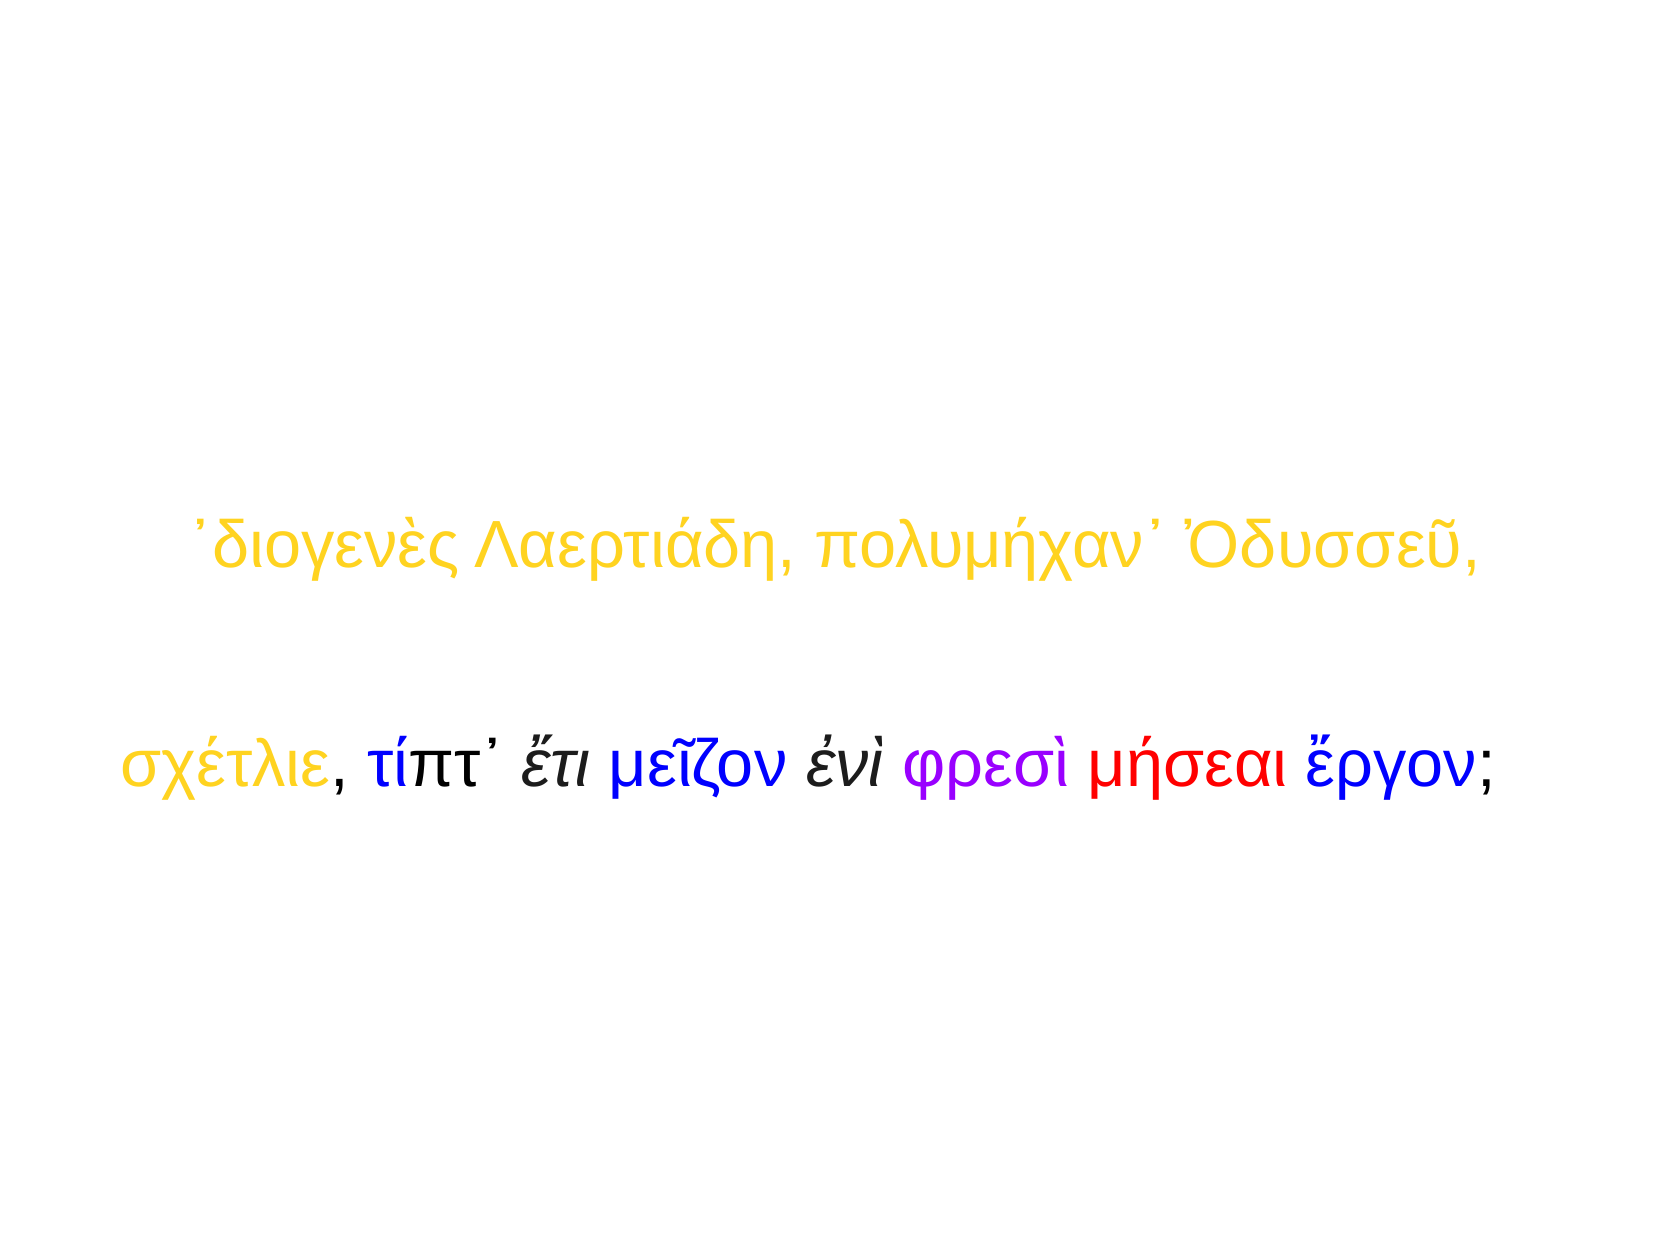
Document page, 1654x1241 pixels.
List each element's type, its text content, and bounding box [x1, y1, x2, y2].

subtitle ᾽διογενὲς Λαερτιάδη, πολυμήχαν᾽ Ὀδυσσεῦ, σχέτλιε, τίπτ᾽ ἔτι μεῖζον ἐνὶ φρεσὶ μήσεαι ἔργον; [82, 290, 1571, 1010]
